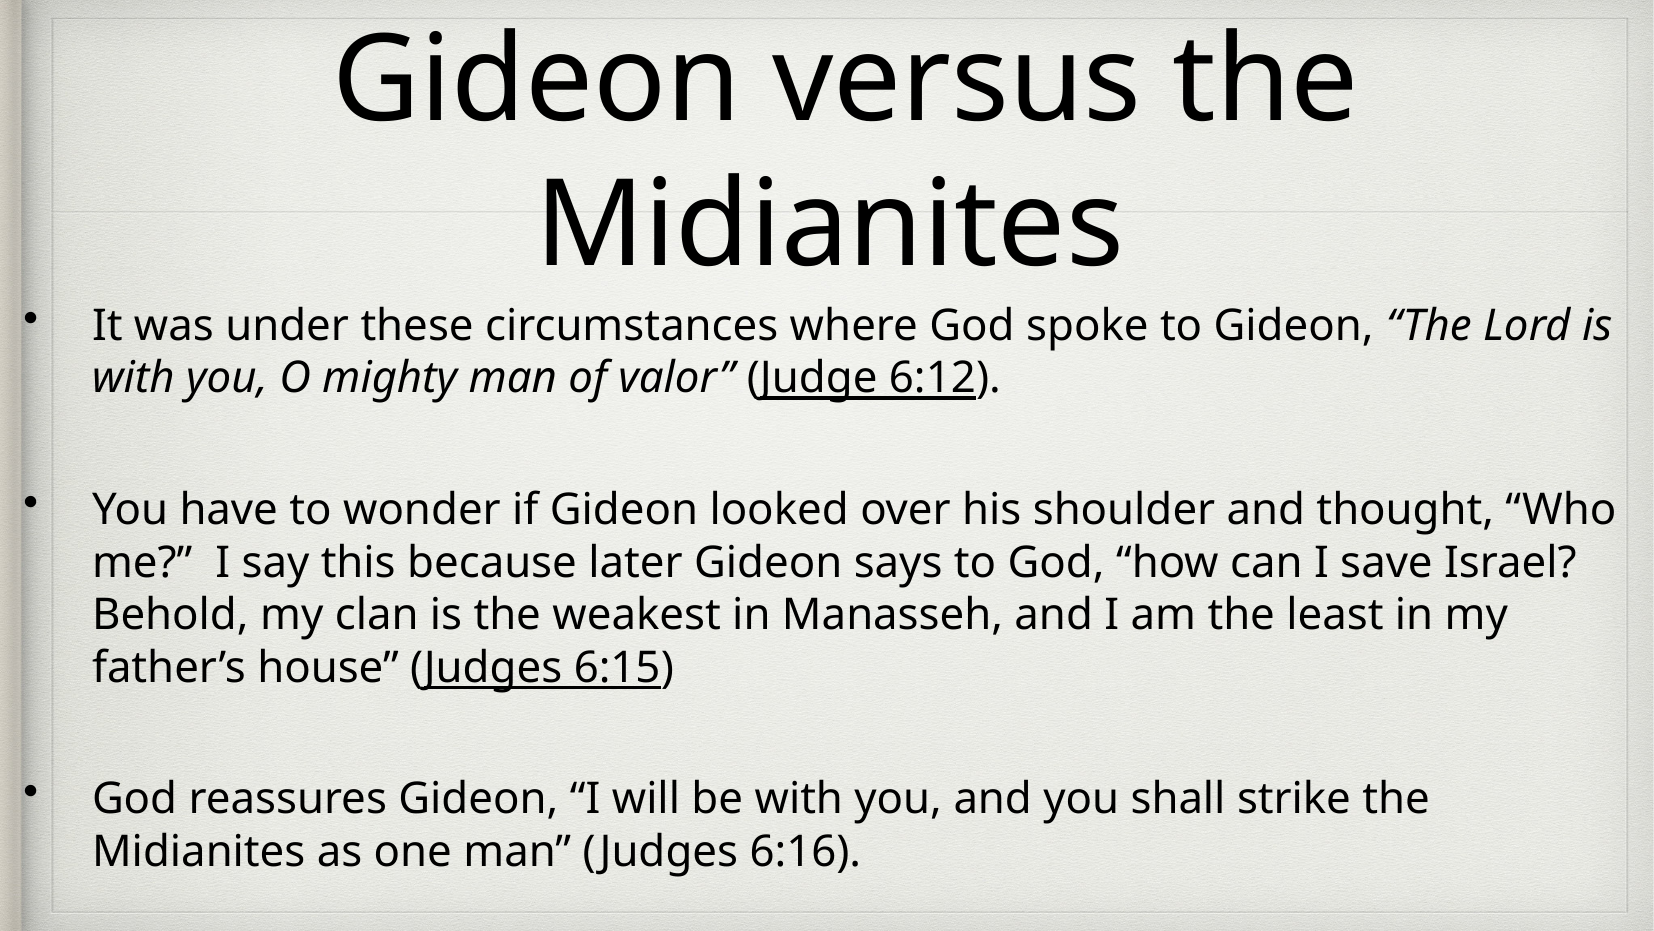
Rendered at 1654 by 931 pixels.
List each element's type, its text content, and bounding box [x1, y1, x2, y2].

list It was under these circumstances where God spoke to Gideon, “The Lord is with you, O mighty man of valor” (Judge 6:12). You have to wonder if Gideon looked over his shoulder and thought, “Who me?” I say this because later Gideon says to God, “how can I save Israel? Behold, my clan is the weakest in Manasseh, and I am the least in my father’s house” (Judges 6:15) God reassures Gideon, “I will be with you, and you shall strike the Midianites as one man” (Judges 6:16). [15, 321, 1654, 901]
title Gideon versus the Midianites [135, 60, 1556, 230]
picture [0, 0, 1654, 931]
